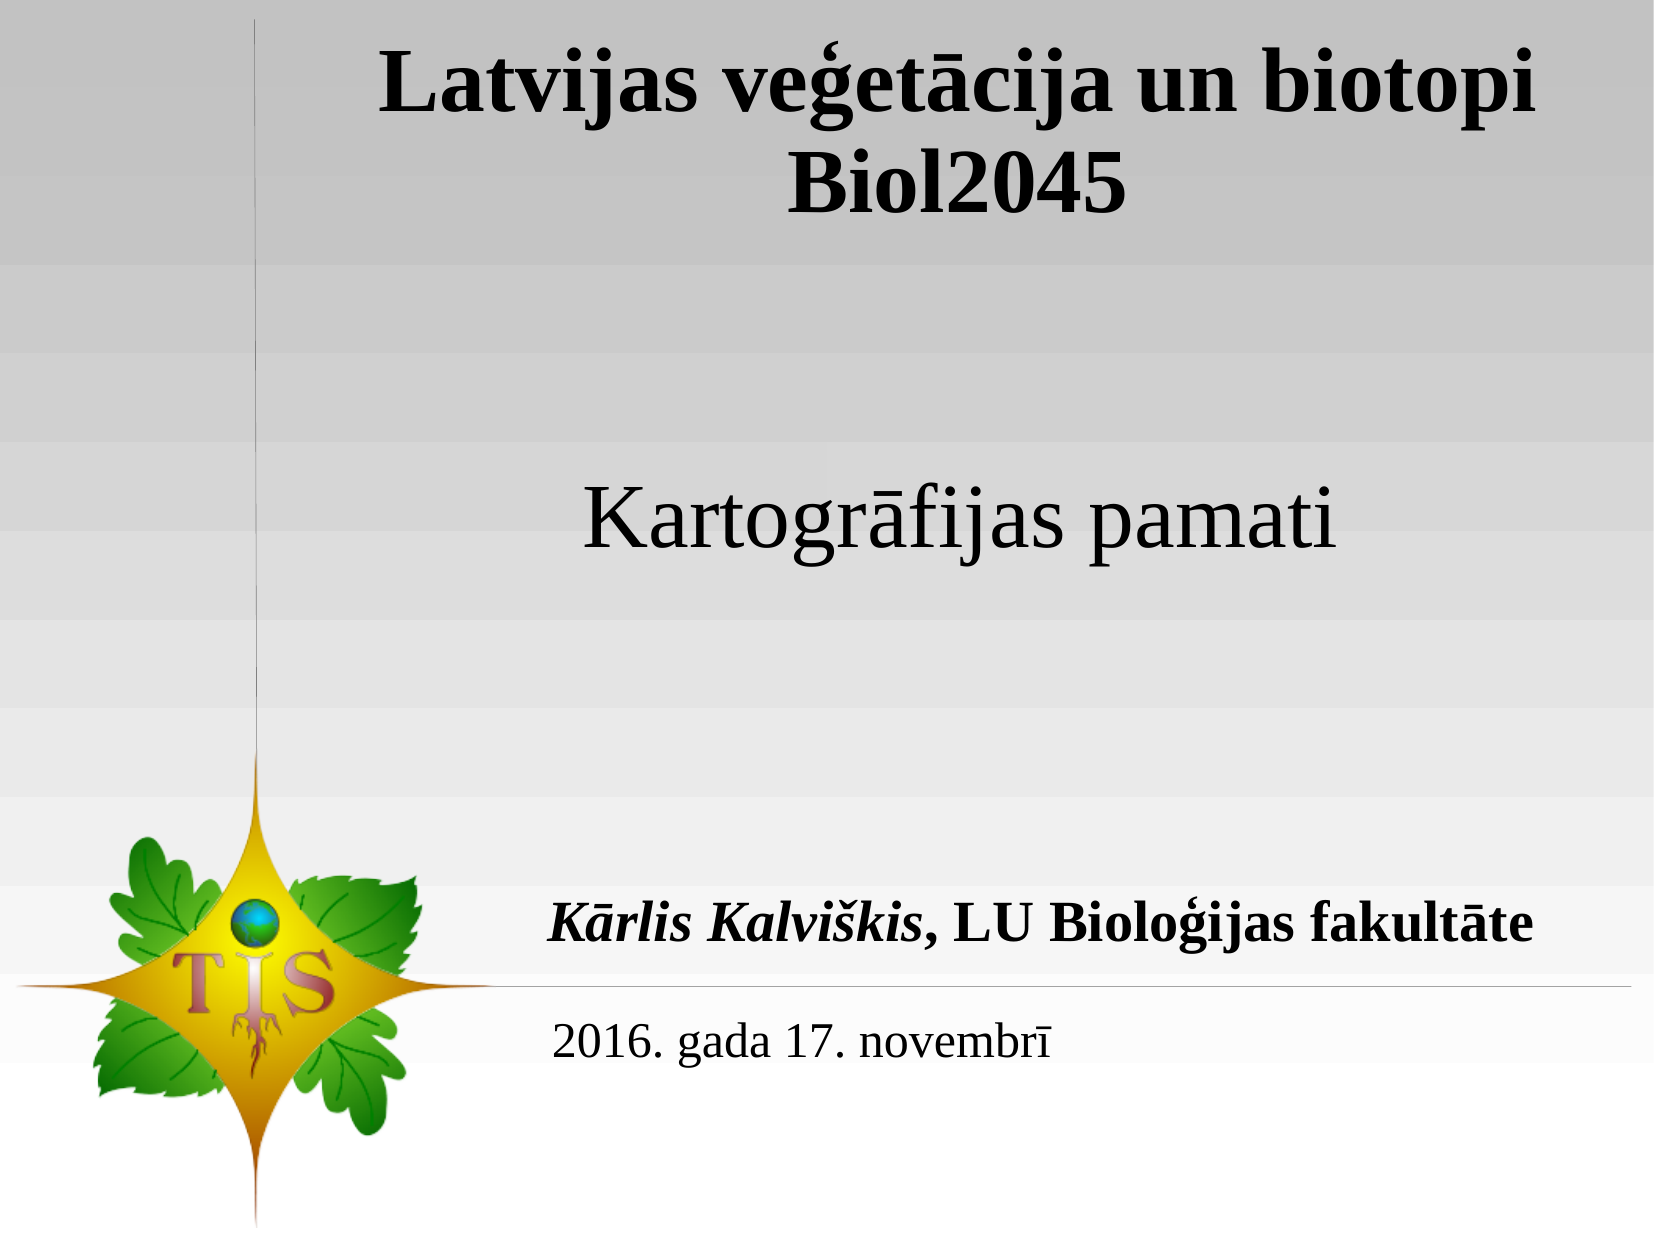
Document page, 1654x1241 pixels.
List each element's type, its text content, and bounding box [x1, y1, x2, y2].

list 2016. gada 17. novembrī [480, 1013, 1630, 1241]
picture [0, 0, 1654, 1241]
title Kartogrāfijas pamati [327, 413, 1595, 621]
